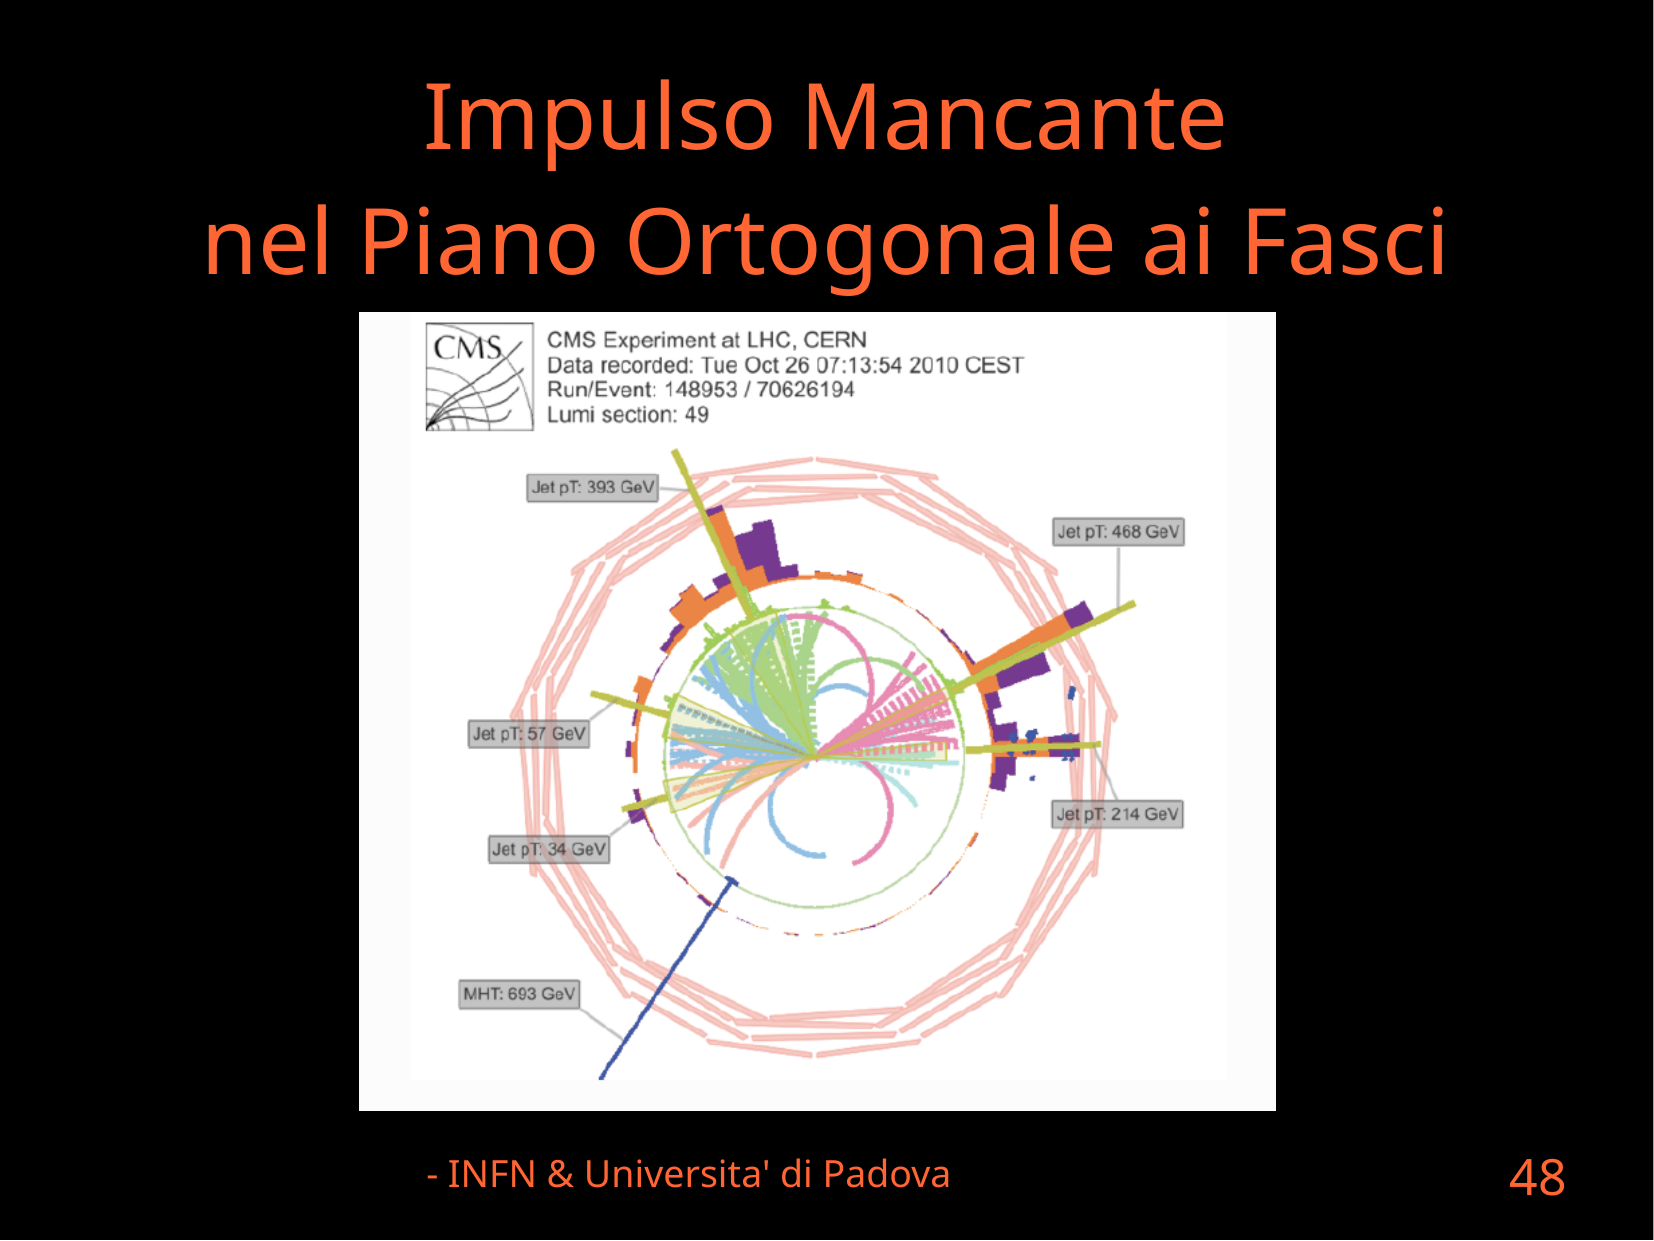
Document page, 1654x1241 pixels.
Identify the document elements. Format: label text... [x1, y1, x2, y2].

picture [359, 312, 1276, 1111]
title Impulso Mancante nel Piano Ortogonale ai Fasci [82, 39, 1571, 314]
